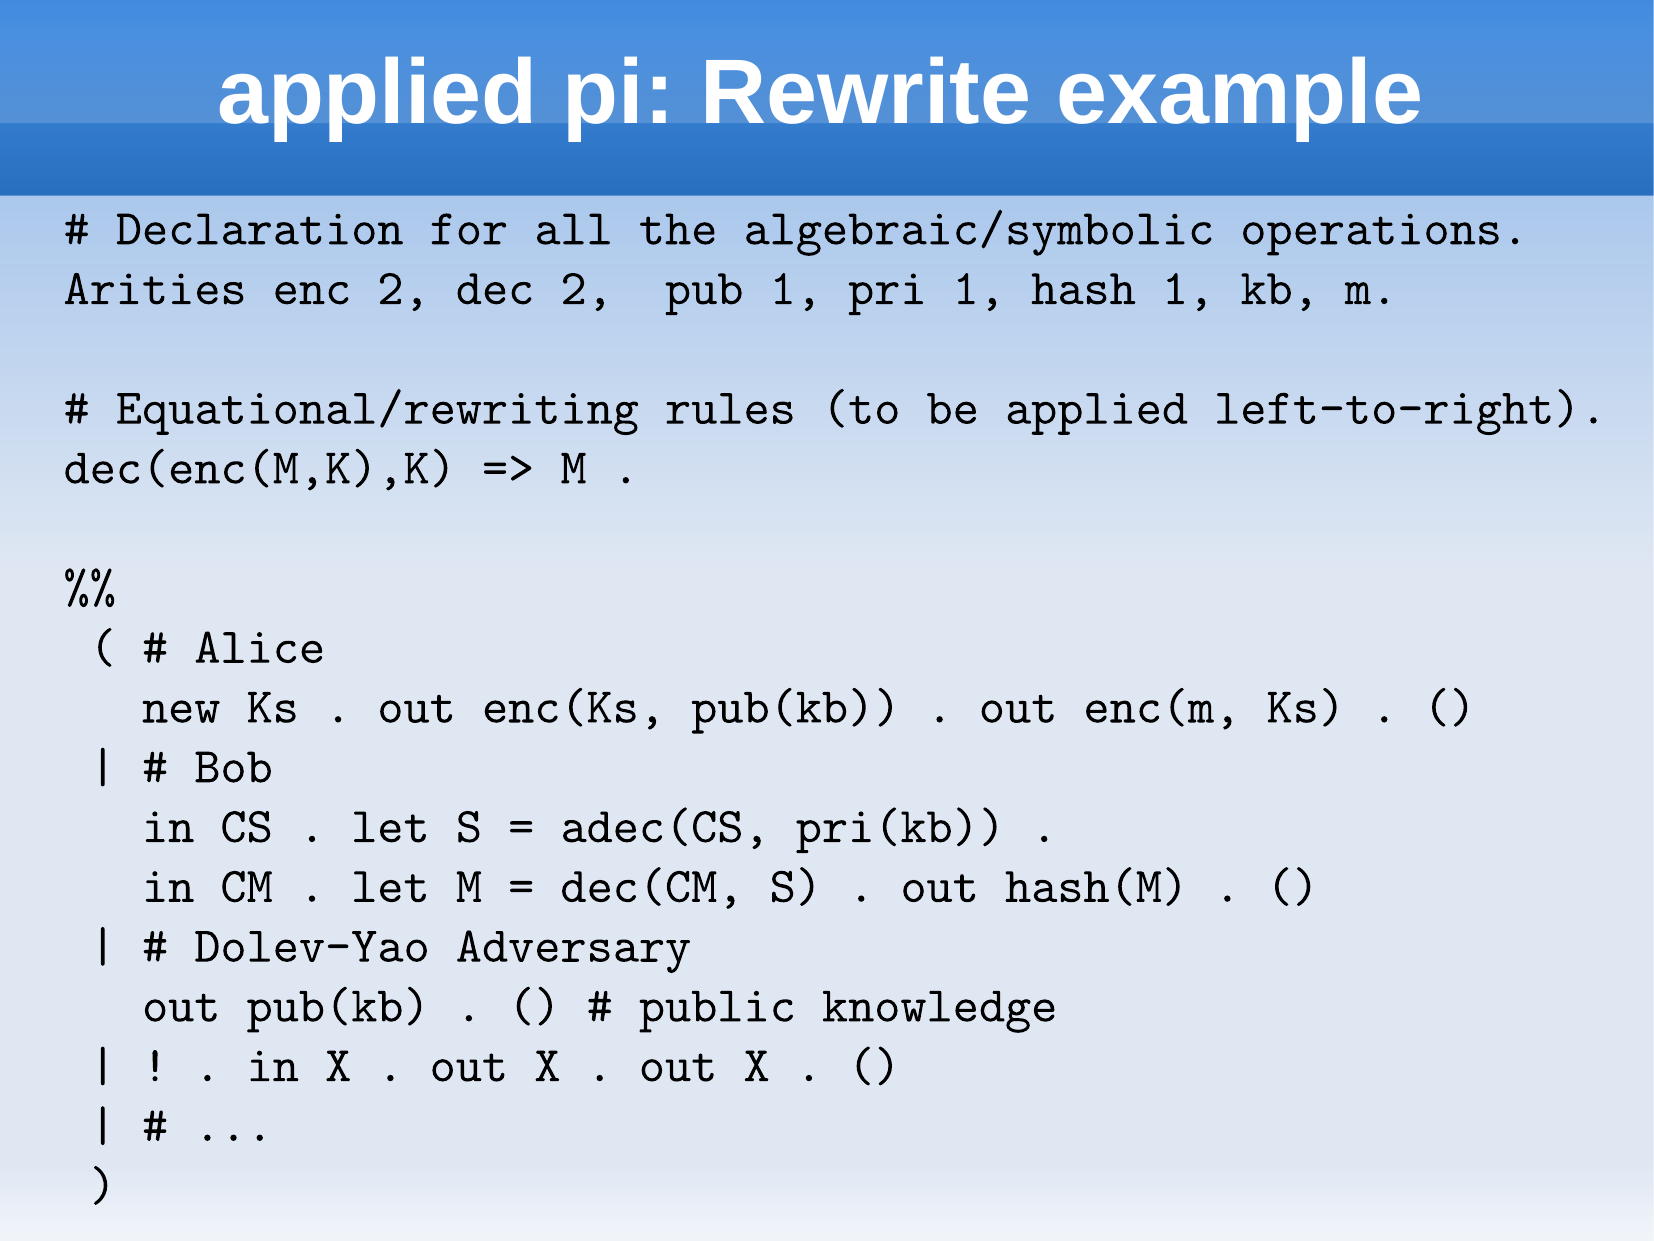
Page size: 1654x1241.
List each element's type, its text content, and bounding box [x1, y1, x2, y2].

title applied pi: Rewrite example [76, 0, 1565, 188]
picture [0, 0, 1654, 1241]
text_box [63, 209, 1607, 1205]
